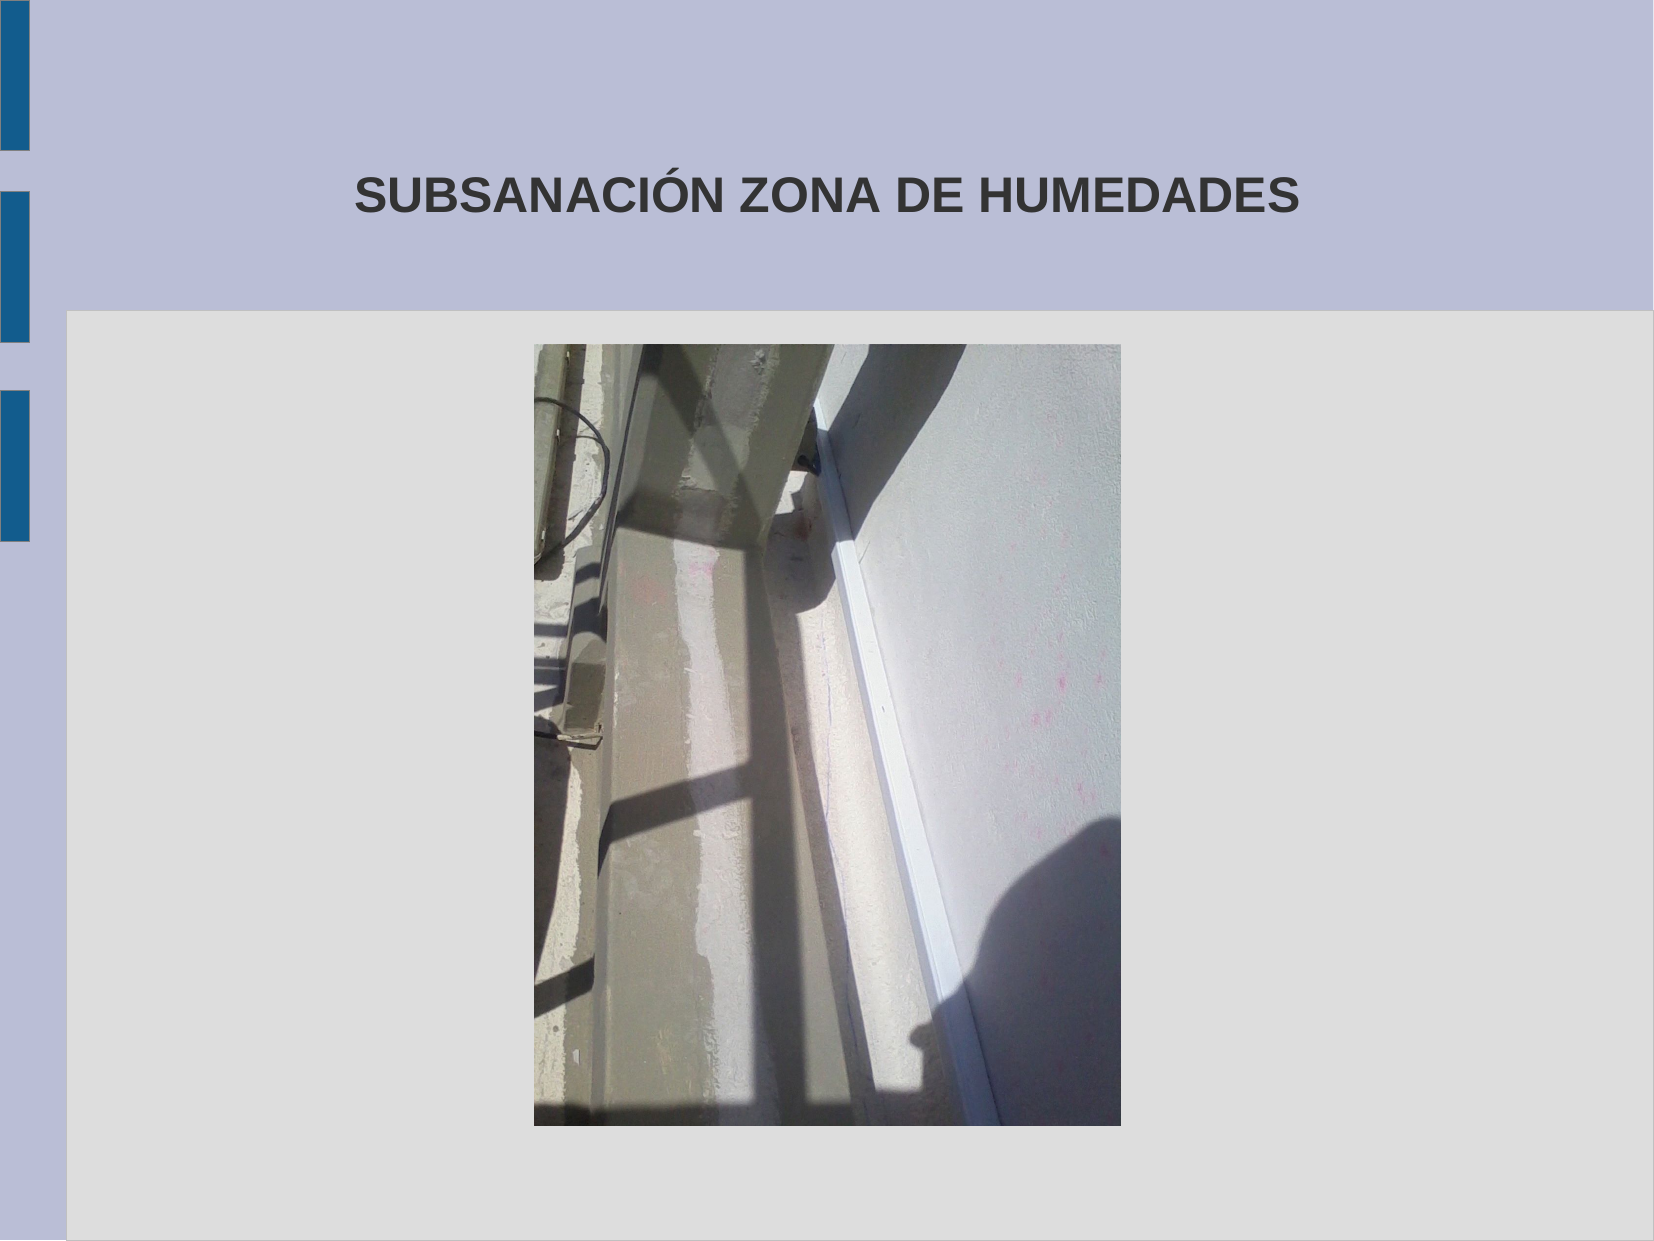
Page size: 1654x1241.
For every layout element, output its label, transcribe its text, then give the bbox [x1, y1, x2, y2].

title SUBSANACIÓN ZONA DE HUMEDADES [121, 91, 1534, 299]
picture [534, 344, 1121, 1126]
